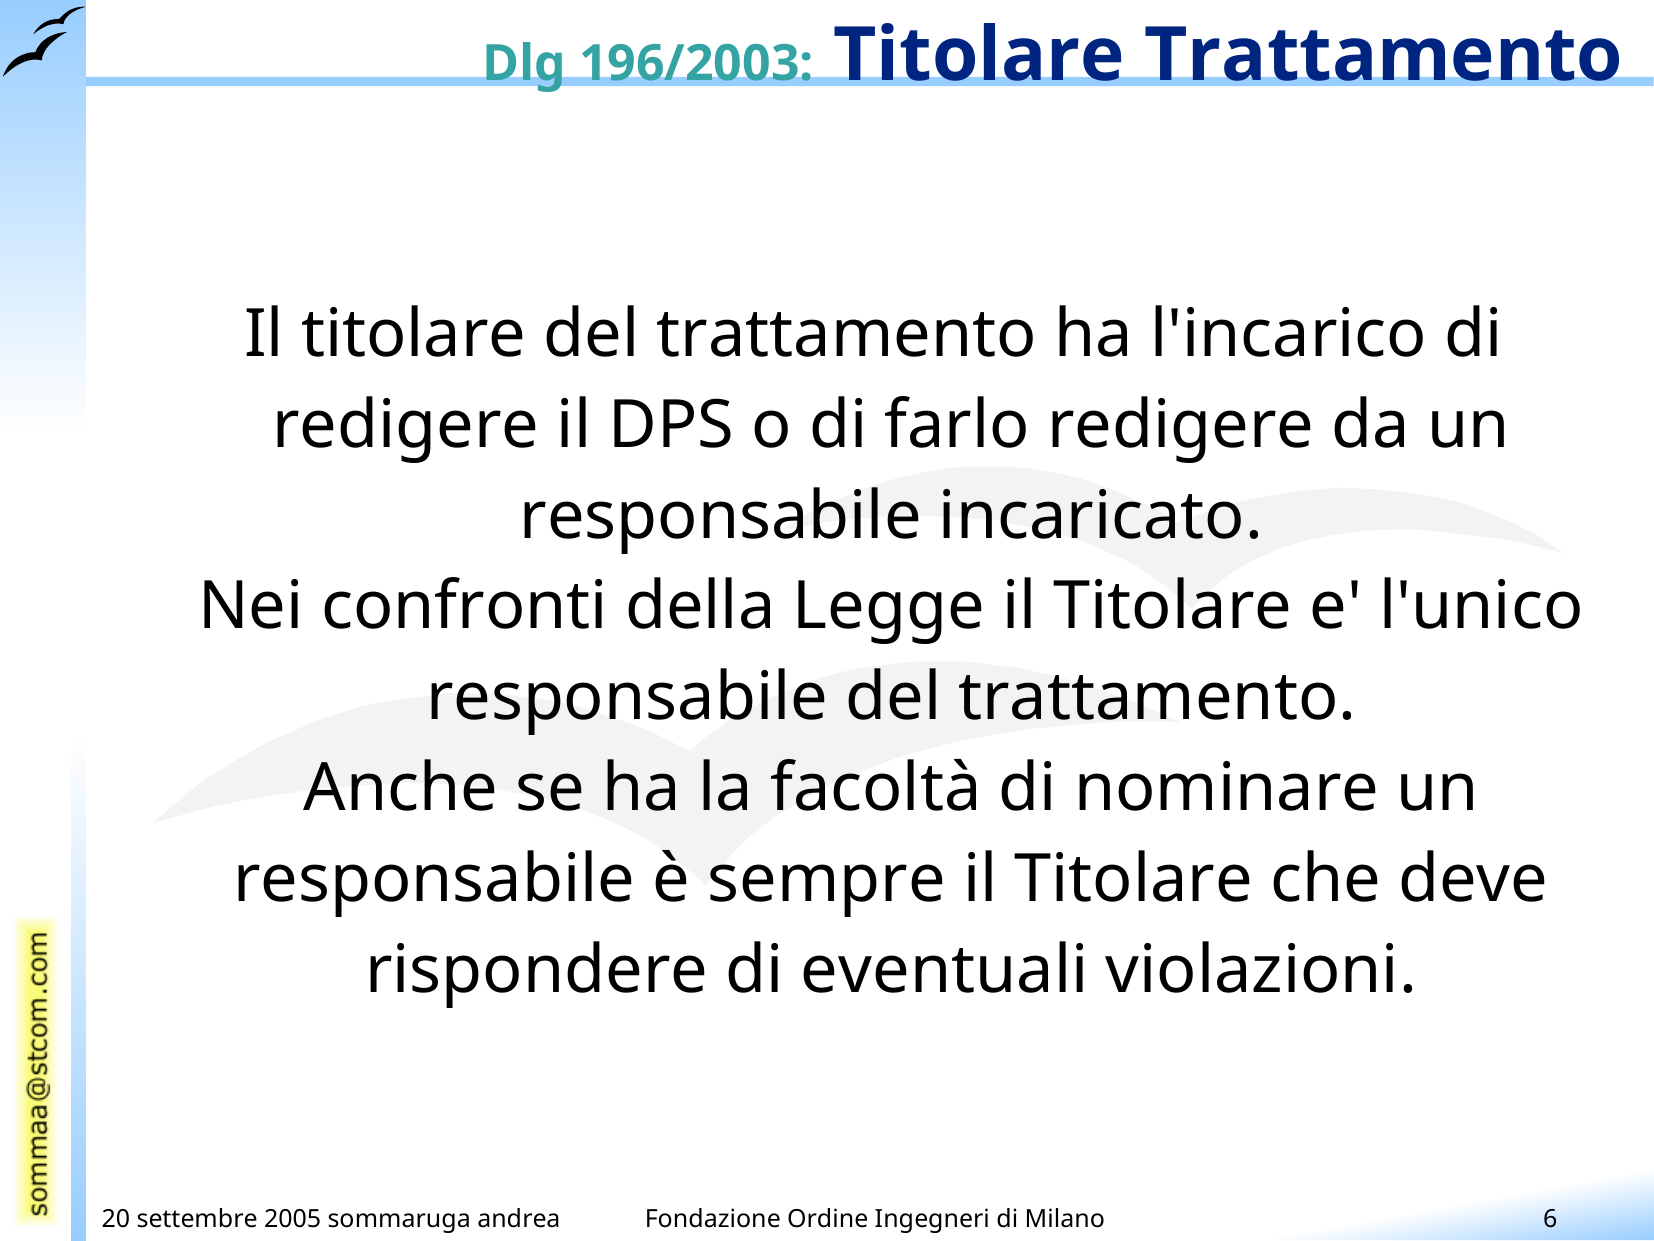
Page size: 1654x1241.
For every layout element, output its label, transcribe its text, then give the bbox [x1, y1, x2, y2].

subtitle Il titolare del trattamento ha l'incarico di redigere il DPS o di farlo redigere da un responsabile incaricato. Nei confronti della Legge il Titolare e' l'unico responsabile del trattamento. Anche se ha la facoltà di nominare un responsabile è sempre il Titolare che deve rispondere di eventuali violazioni. [85, 134, 1628, 1163]
title Dlg 196/2003: Titolare Trattamento [85, 0, 1654, 104]
picture [12, 915, 60, 1228]
